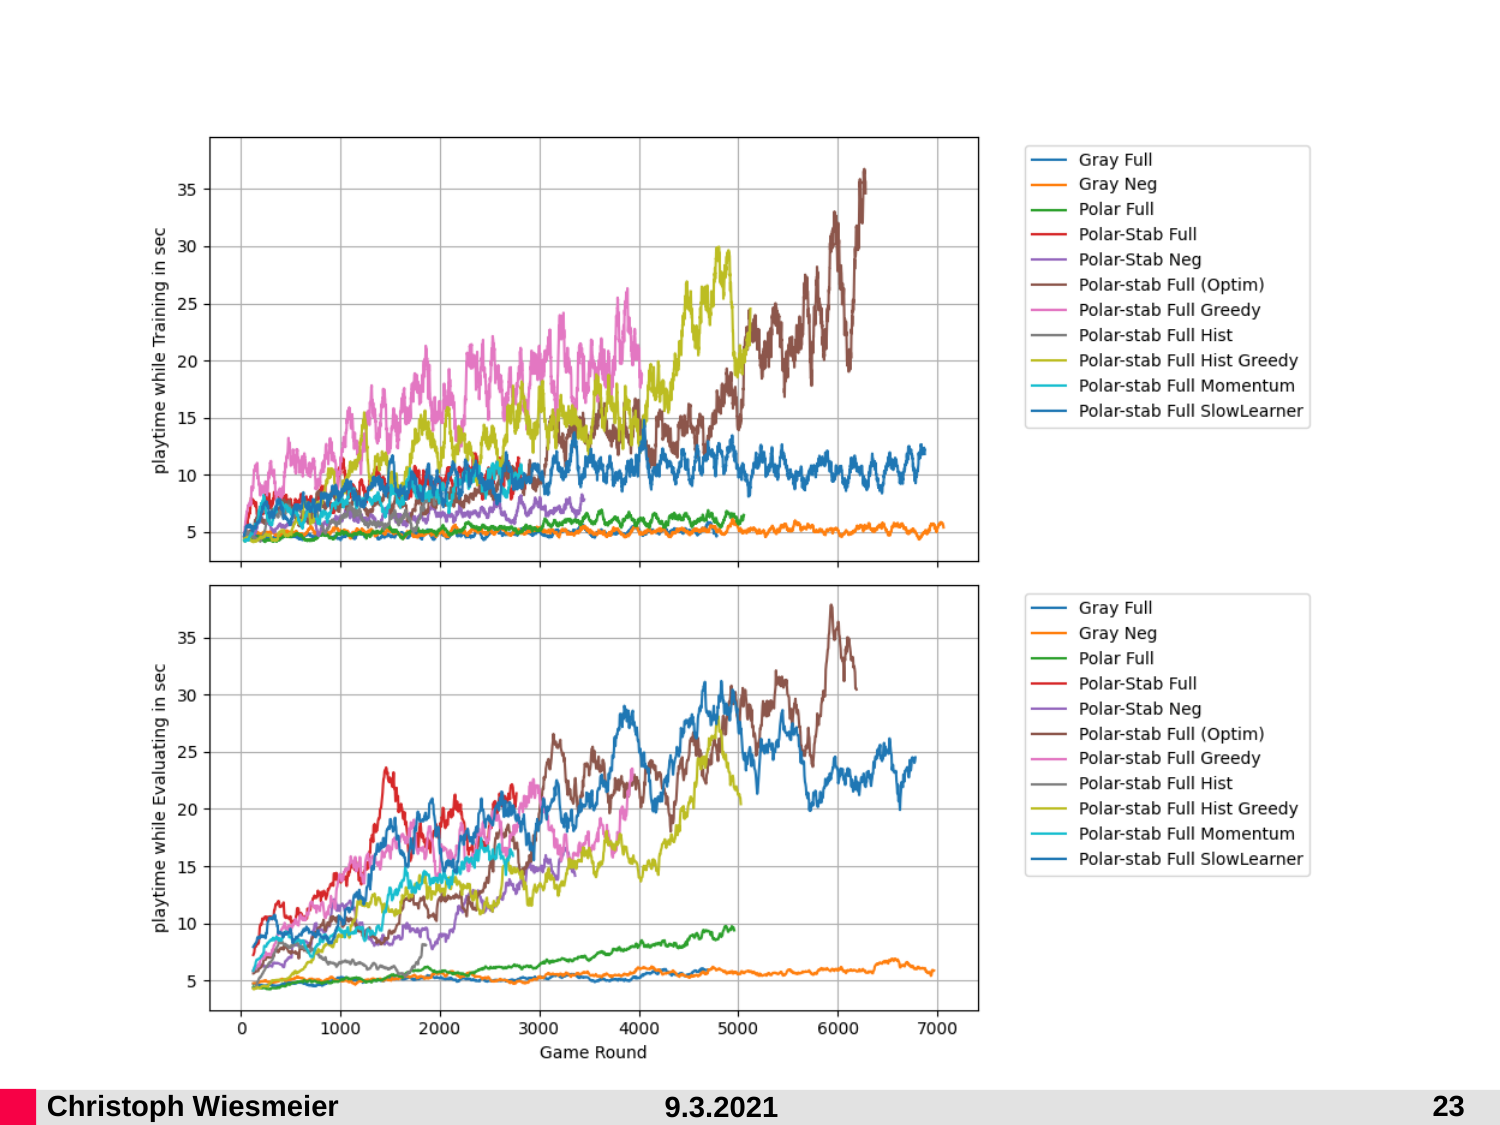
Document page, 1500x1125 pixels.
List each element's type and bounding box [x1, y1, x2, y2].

picture [135, 119, 1336, 1081]
